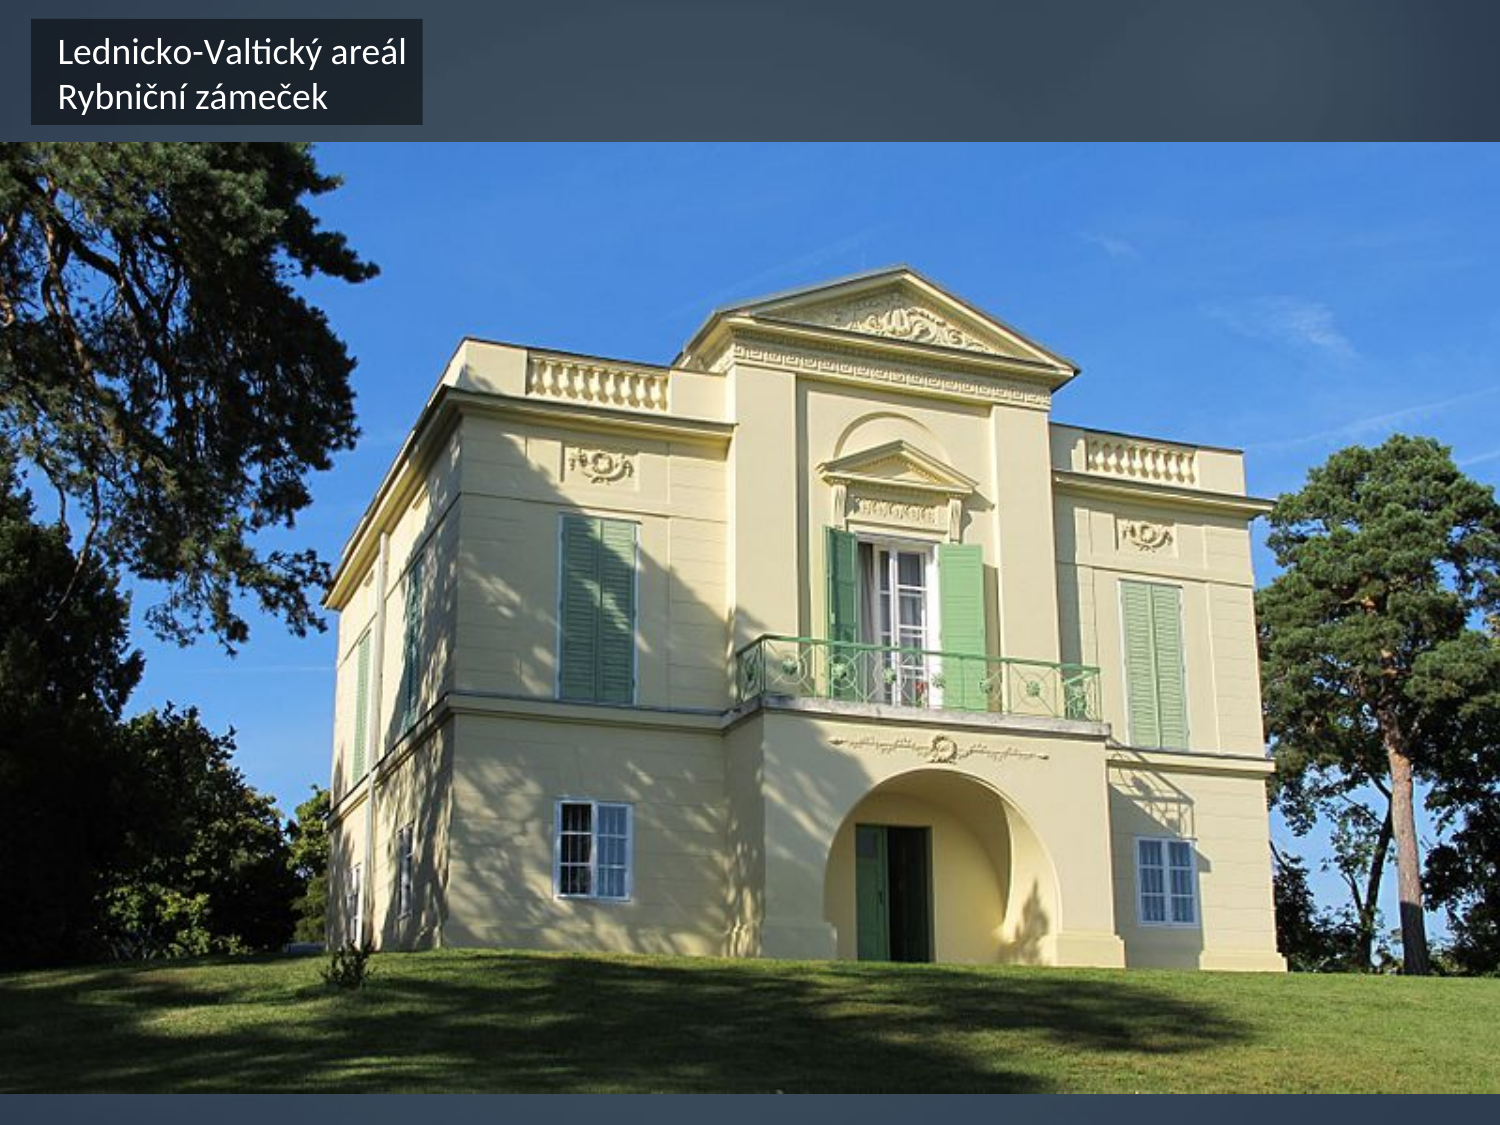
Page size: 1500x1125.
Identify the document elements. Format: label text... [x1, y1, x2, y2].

picture [0, 0, 1500, 1125]
text_box [31, 18, 42, 125]
text_box Lednicko-Valtický areál Rybniční zámeček [42, 18, 423, 125]
